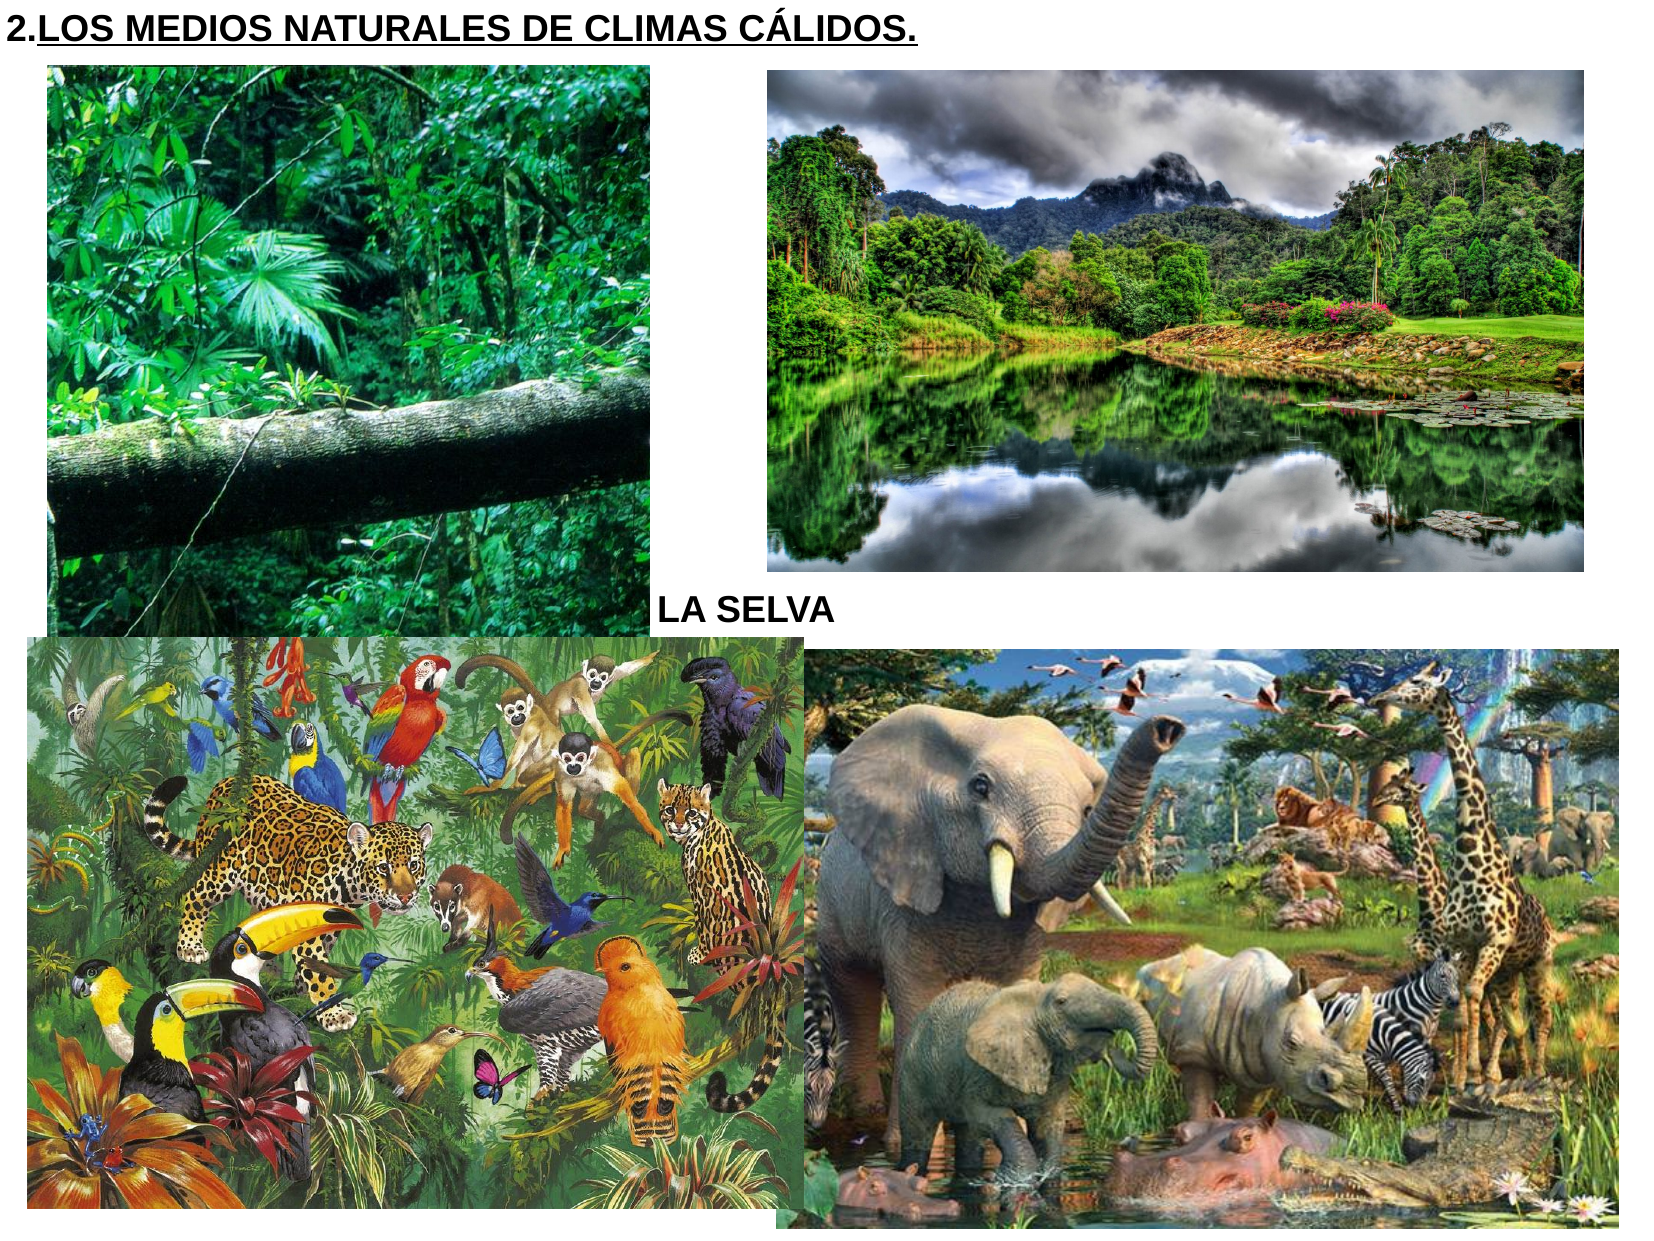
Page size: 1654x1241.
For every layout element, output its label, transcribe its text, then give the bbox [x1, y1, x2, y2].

picture [27, 65, 1619, 1229]
text_box LA SELVA [650, 580, 851, 638]
text_box 2.LOS MEDIOS NATURALES DE CLIMAS CÁLIDOS. [0, 0, 934, 57]
picture [767, 70, 1584, 572]
